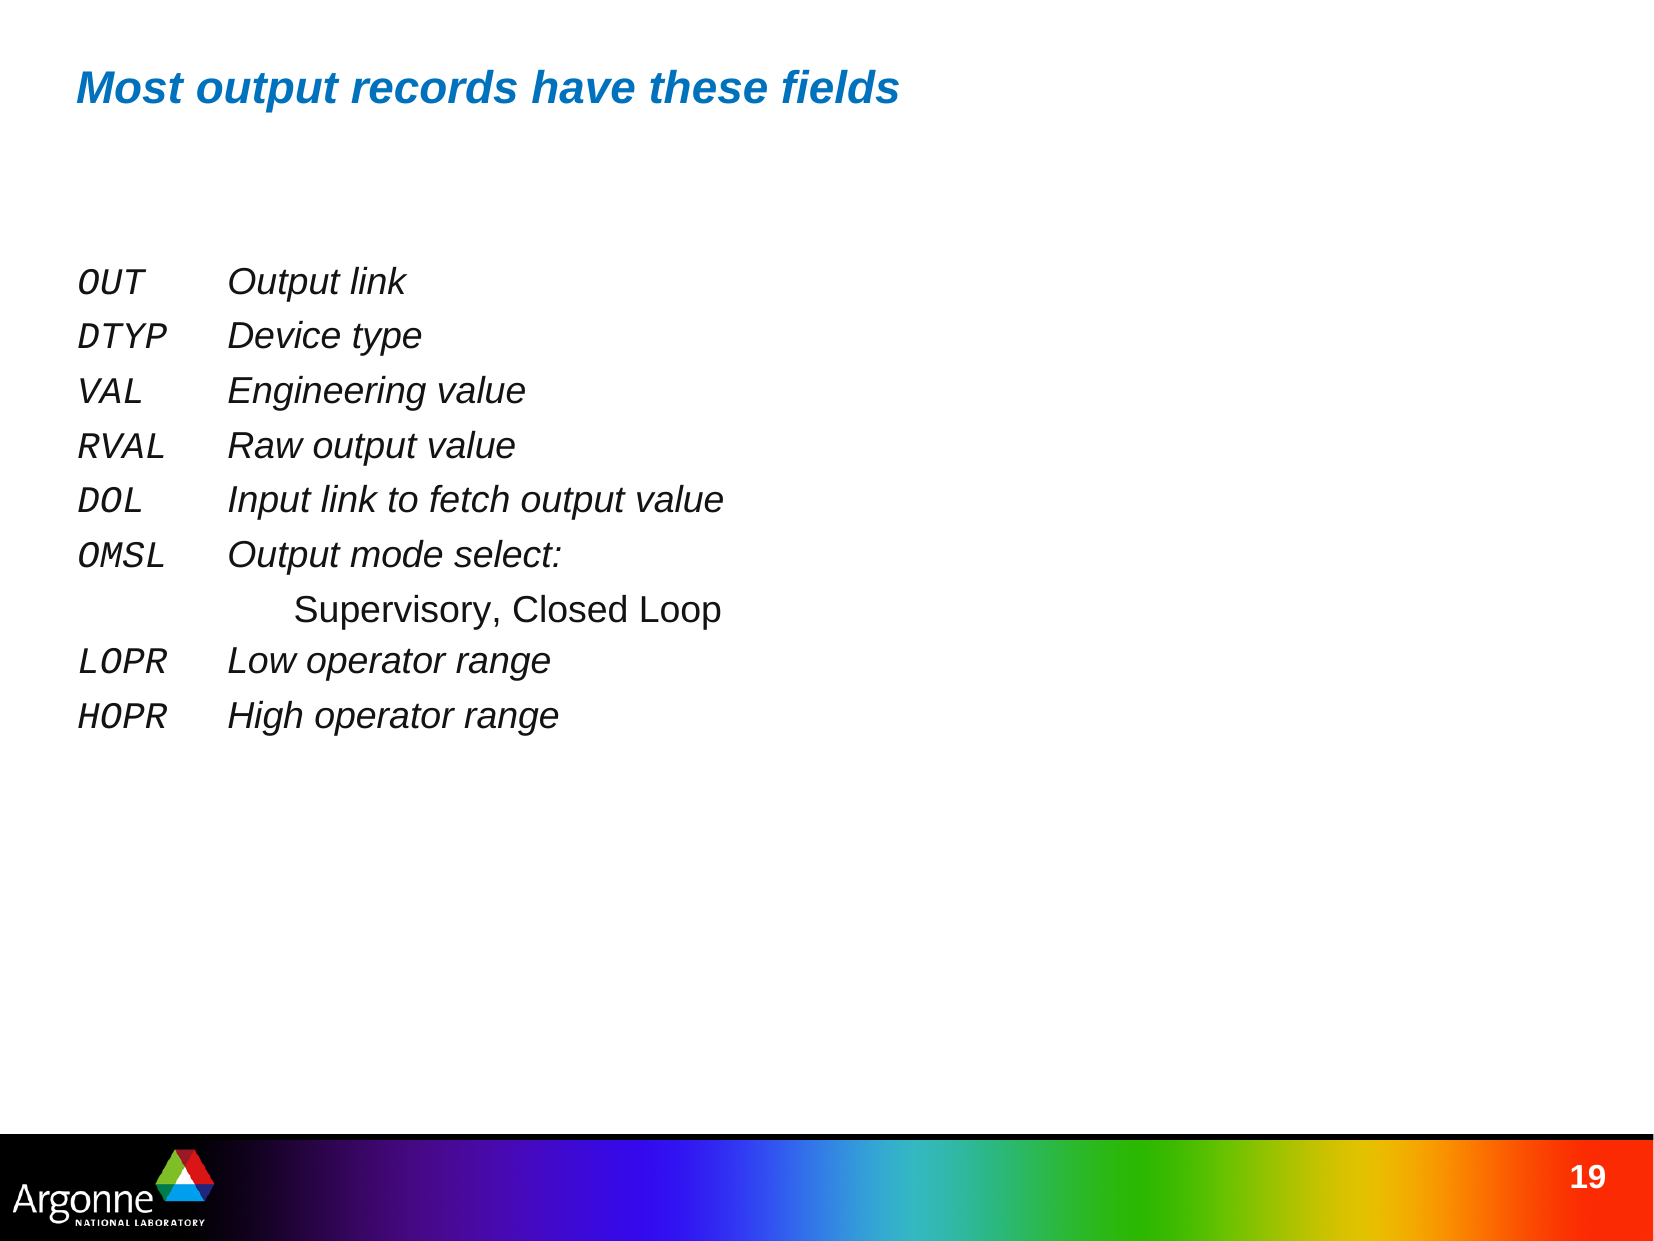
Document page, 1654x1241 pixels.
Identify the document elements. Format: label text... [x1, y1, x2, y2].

list OUT Output link DTYP Device type VAL Engineering value RVAL Raw output value DOL Input link to fetch output value OMSL Output mode select: Supervisory, Closed Loop LOPR Low operator range HOPR High operator range [62, 253, 1498, 851]
picture [0, 1134, 1654, 1241]
title Most output records have these fields [61, 59, 1500, 144]
